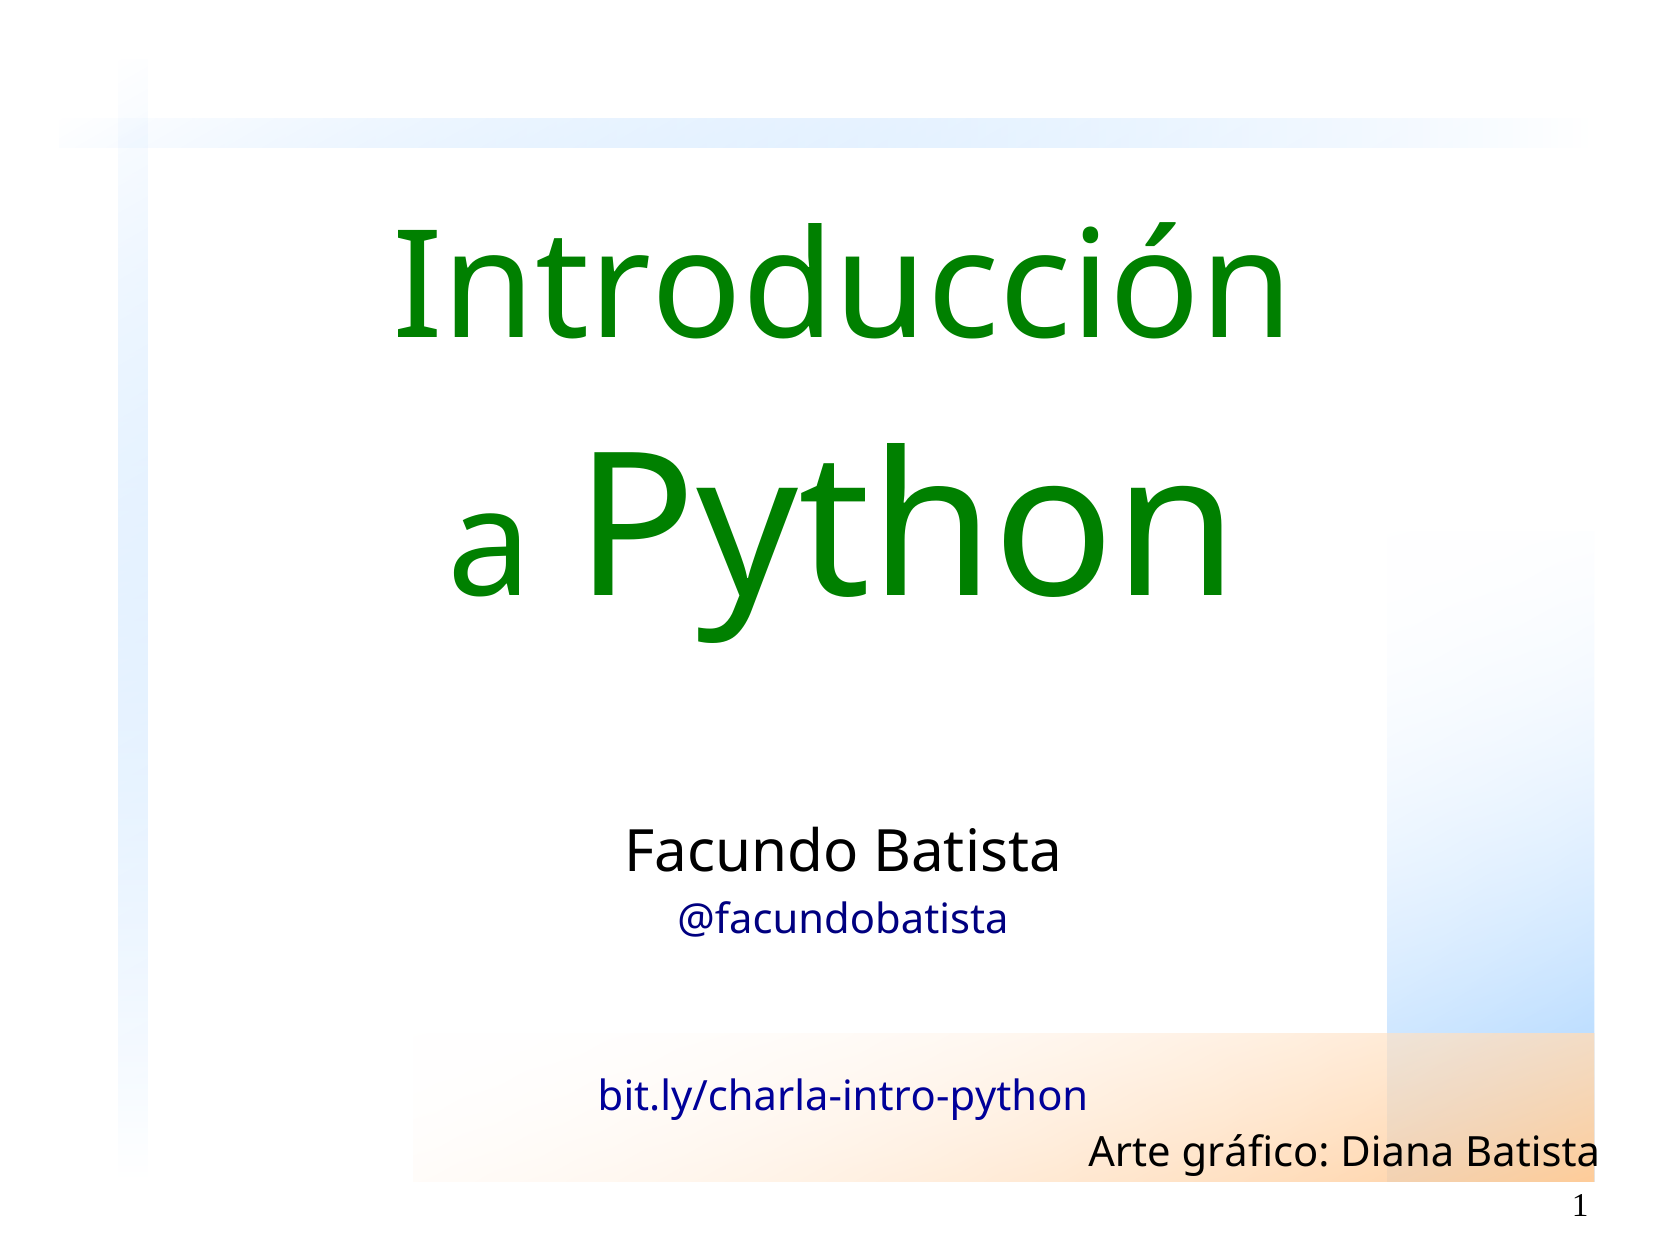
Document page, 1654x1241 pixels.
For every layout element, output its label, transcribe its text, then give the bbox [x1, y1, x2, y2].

text_box Introducción a Python Facundo Batista @facundobatista bit.ly/charla-intro-python [392, 177, 1300, 984]
text_box Arte gráfico: Diana Batista [1088, 1122, 1586, 1180]
